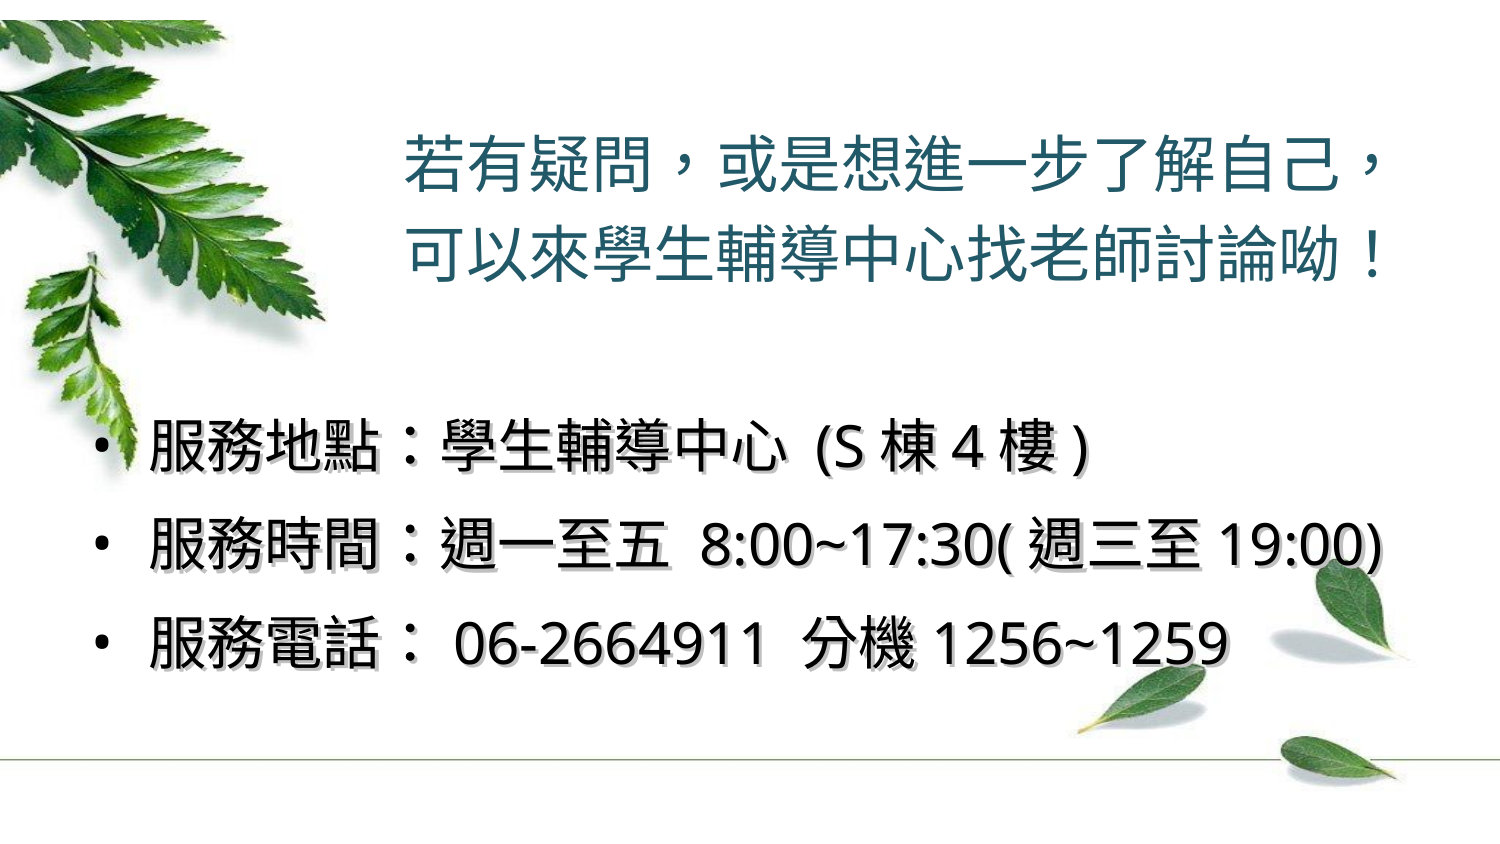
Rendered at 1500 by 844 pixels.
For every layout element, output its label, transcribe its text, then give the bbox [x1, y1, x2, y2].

text_box 服務地點：學生輔導中心 (S棟4樓) 服務時間：週一至五 8:00~17:30(週三至19:00) 服務電話：06-2664911 分機1256~1259 [76, 387, 1471, 741]
picture [0, 20, 1500, 844]
text_box 若有疑問，或是想進一步了解自己，可以來學生輔導中心找老師討論呦！ [360, 102, 1447, 292]
